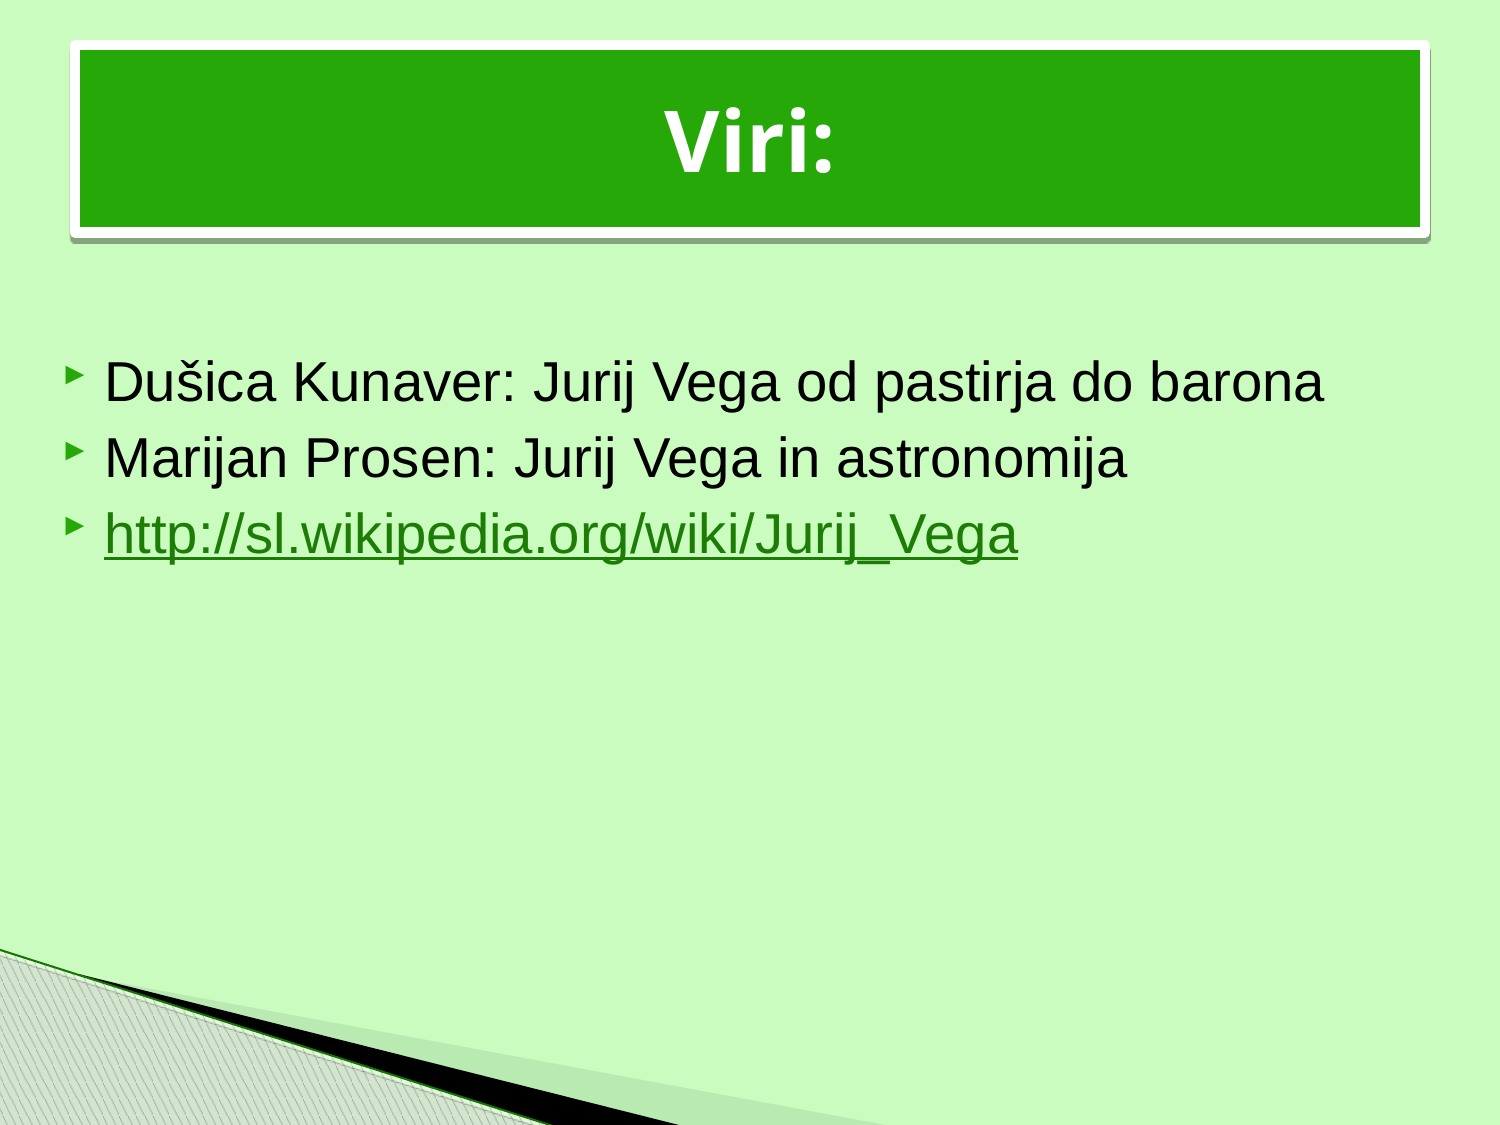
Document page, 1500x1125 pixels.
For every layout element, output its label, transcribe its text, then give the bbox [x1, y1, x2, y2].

list Dušica Kunaver: Jurij Vega od pastirja do barona Marijan Prosen: Jurij Vega in astronomija http://sl.wikipedia.org/wiki/Jurij_Vega [29, 338, 1455, 1081]
title Viri: [75, 45, 1425, 233]
